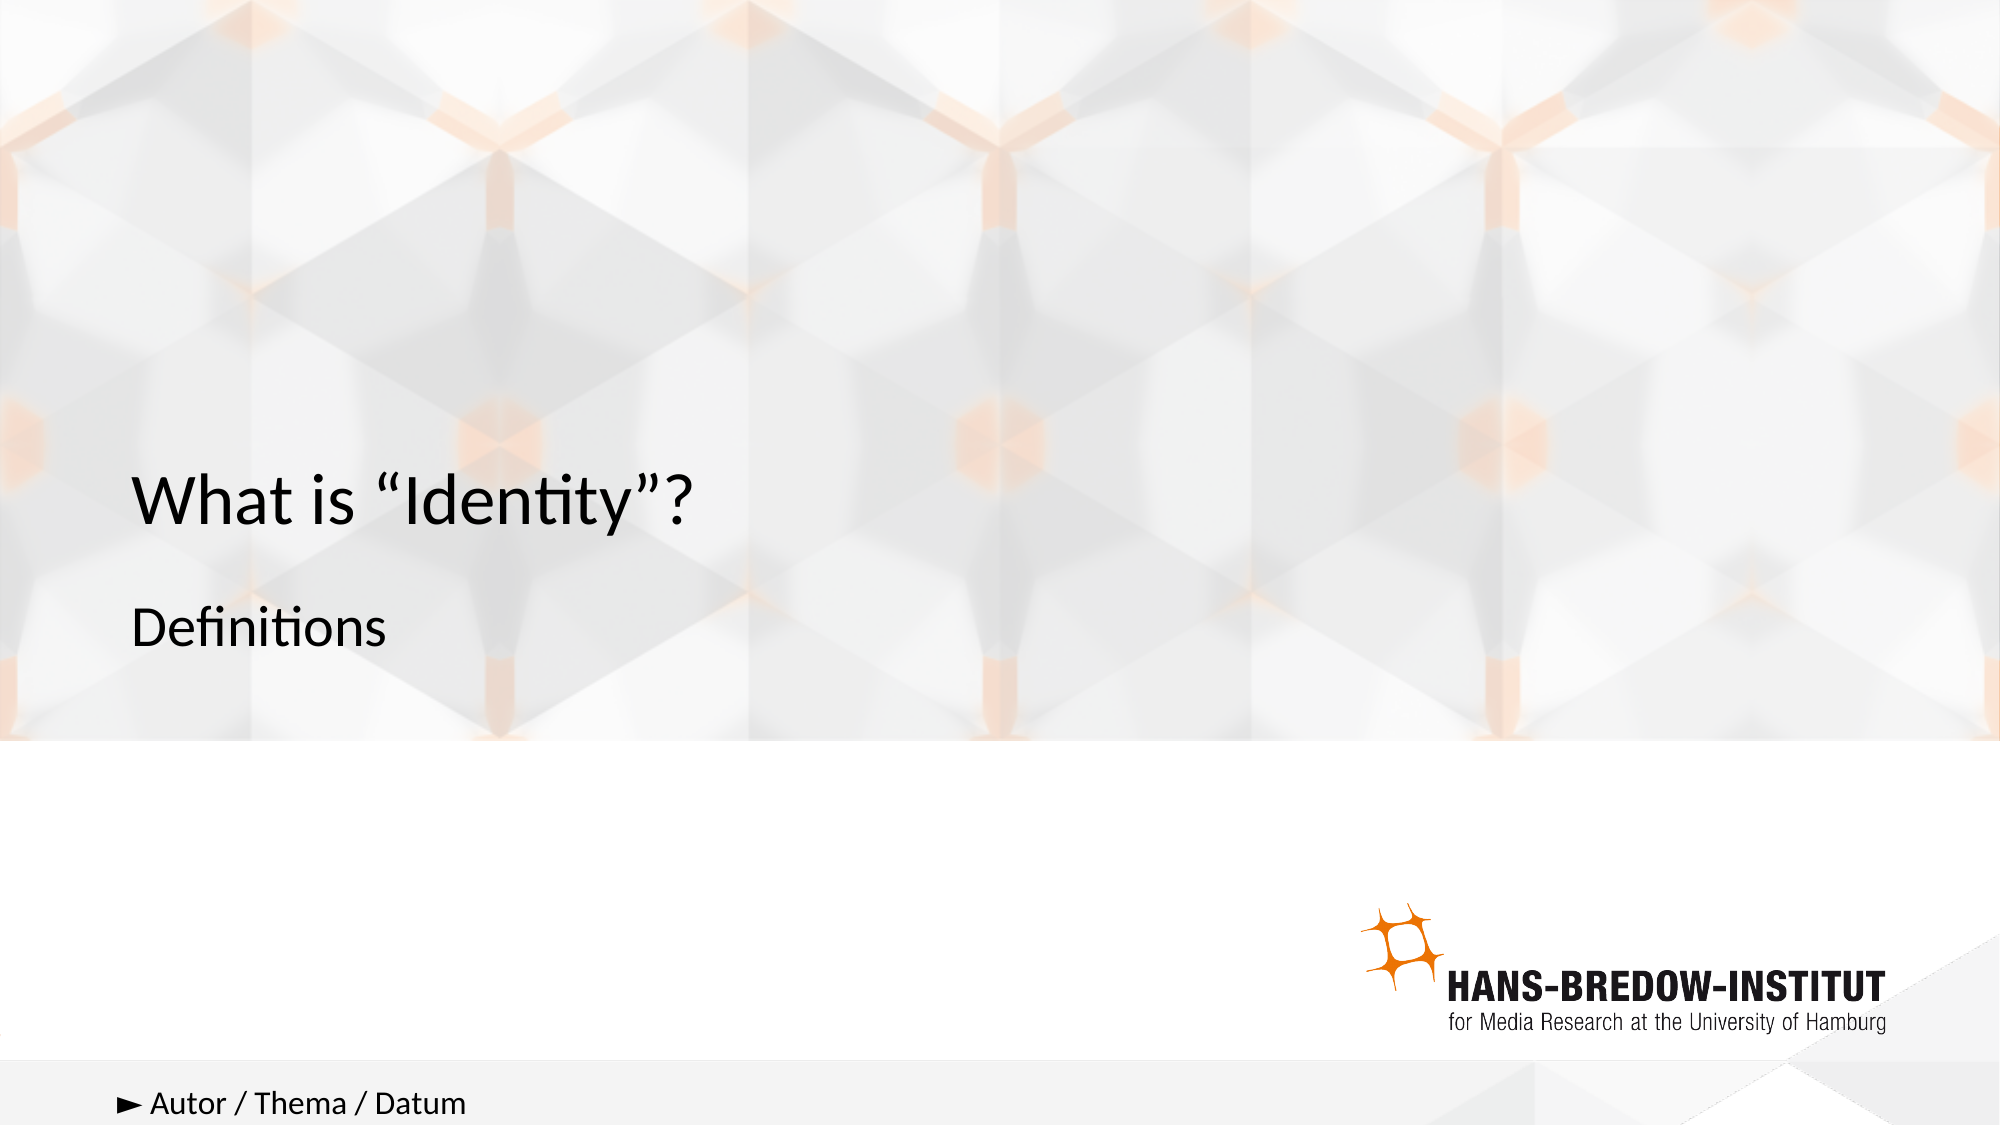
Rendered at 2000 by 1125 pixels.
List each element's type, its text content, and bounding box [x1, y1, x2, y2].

text_box Definitions [117, 580, 1889, 691]
picture [1360, 902, 1886, 1035]
text_box What is “Identity”? [117, 444, 1886, 580]
